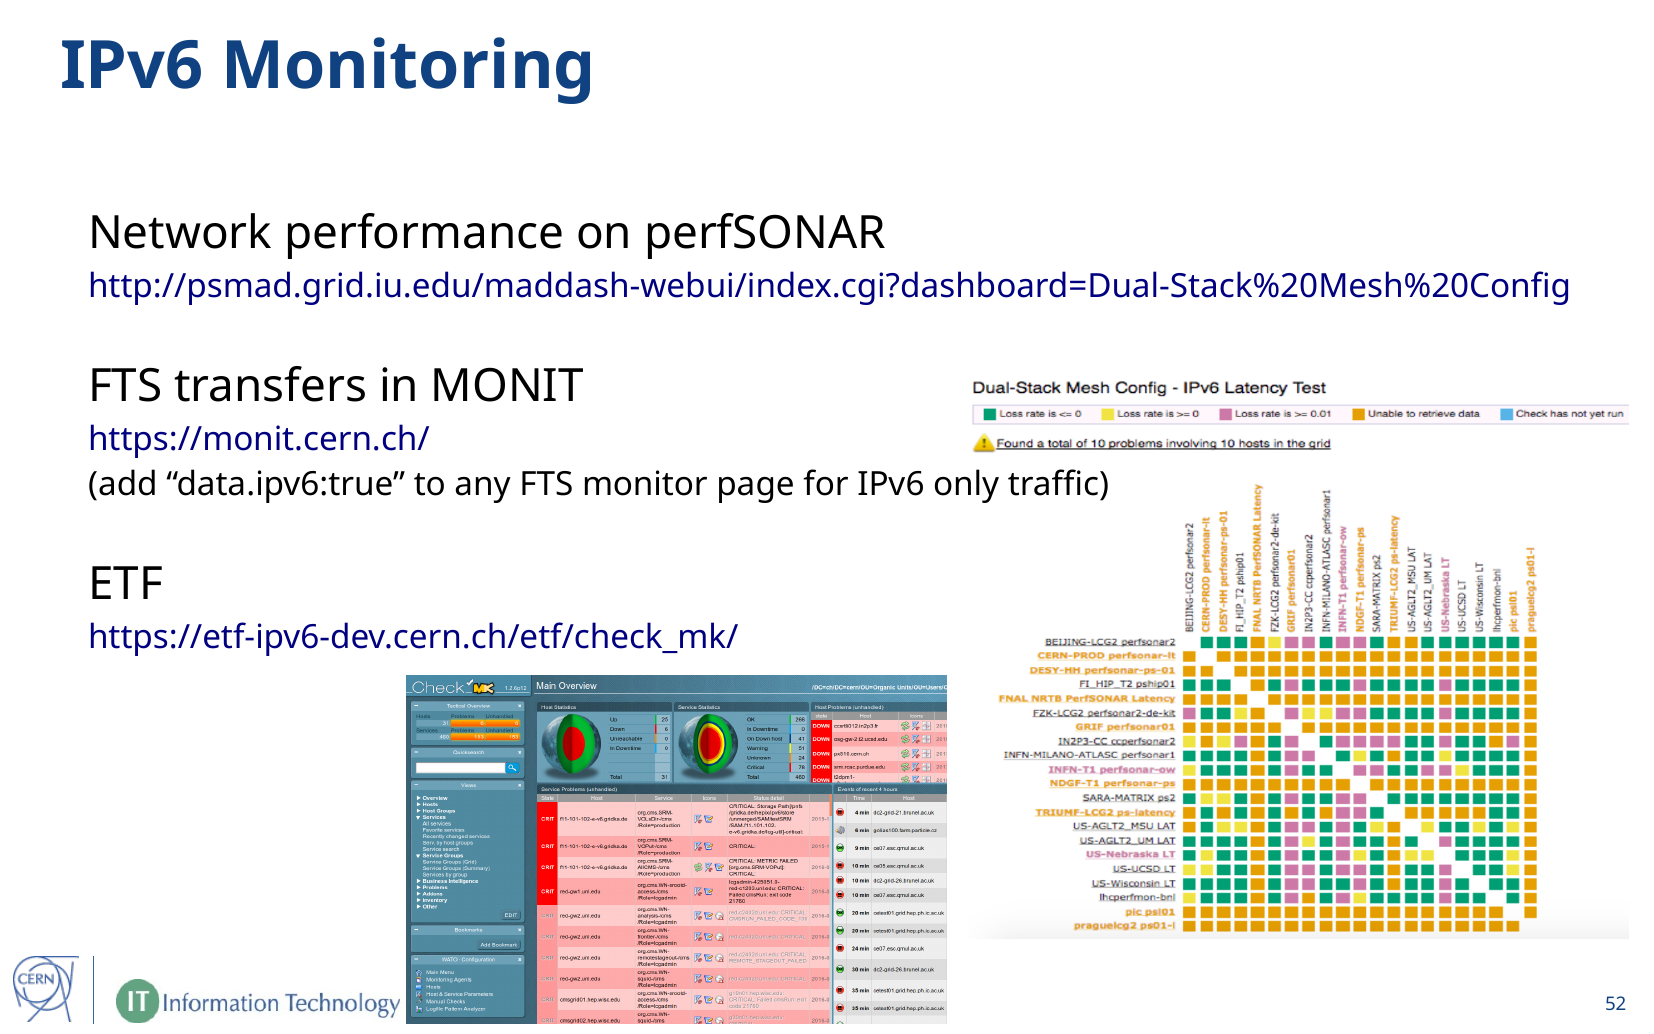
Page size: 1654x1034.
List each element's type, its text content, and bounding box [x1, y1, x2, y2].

picture [13, 956, 79, 1032]
picture [116, 675, 947, 1024]
picture [965, 377, 1629, 939]
title IPv6 Monitoring [60, 0, 1528, 138]
text_box Network performance on perfSONAR http://psmad.grid.iu.edu/maddash-webui/index.cgi?dashboard=Dual-Stack%20Mesh%20Config FTS transfers in MONIT https://monit.cern.ch/ (add “data.ipv6:true” to any FTS monitor page for IPv6 only traffic) ETF https://etf-ipv6-dev.cern.ch/etf/check_mk/ [73, 192, 1607, 890]
